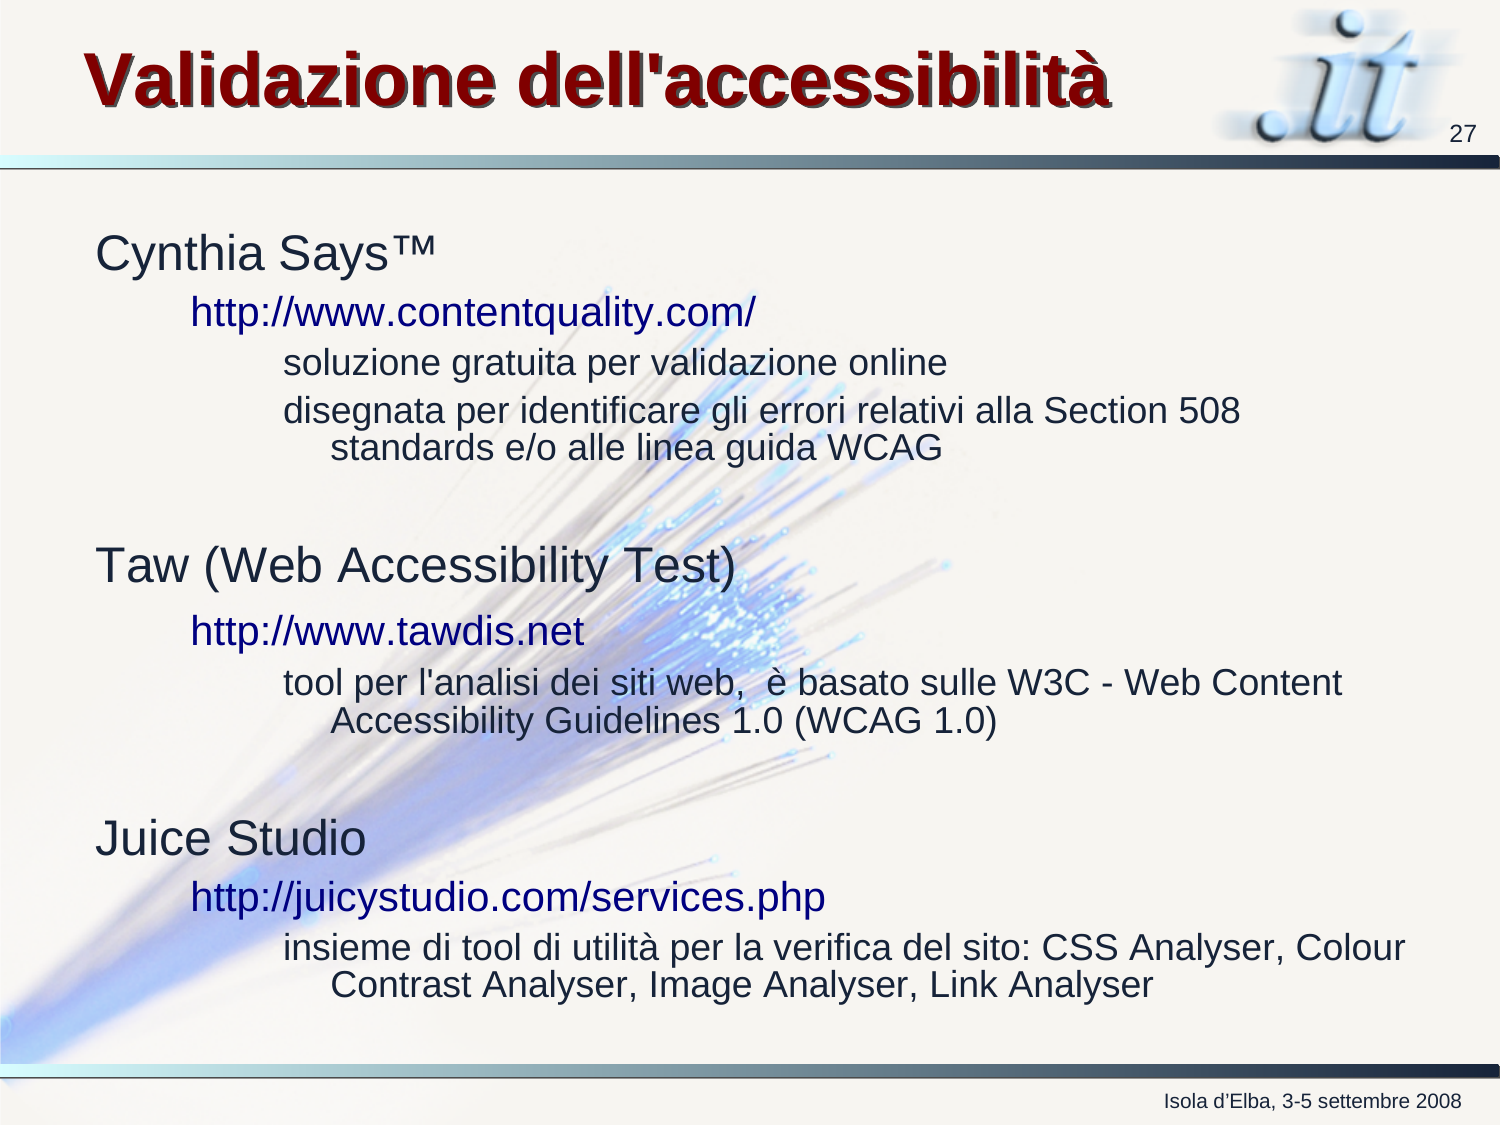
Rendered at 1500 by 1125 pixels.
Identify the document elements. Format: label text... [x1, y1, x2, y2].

picture [0, 0, 1500, 157]
title Validazione dell'accessibilità [69, 37, 1186, 137]
picture [0, 170, 1500, 1066]
list Cynthia Says™ http://www.contentquality.com/ soluzione gratuita per validazione online disegnata per identificare gli errori relativi alla Section 508 standards e/o alle linea guida WCAG Taw (Web Accessibility Test) http://www.tawdis.net tool per l'analisi dei siti web, è basato sulle W3C - Web Content Accessibility Guidelines 1.0 (WCAG 1.0) Juice Studio http://juicystudio.com/services.php insieme di tool di utilità per la verifica del sito: CSS Analyser, Colour Contrast Analyser, Image Analyser, Link Analyser [81, 222, 1425, 1034]
picture [0, 1079, 1500, 1125]
